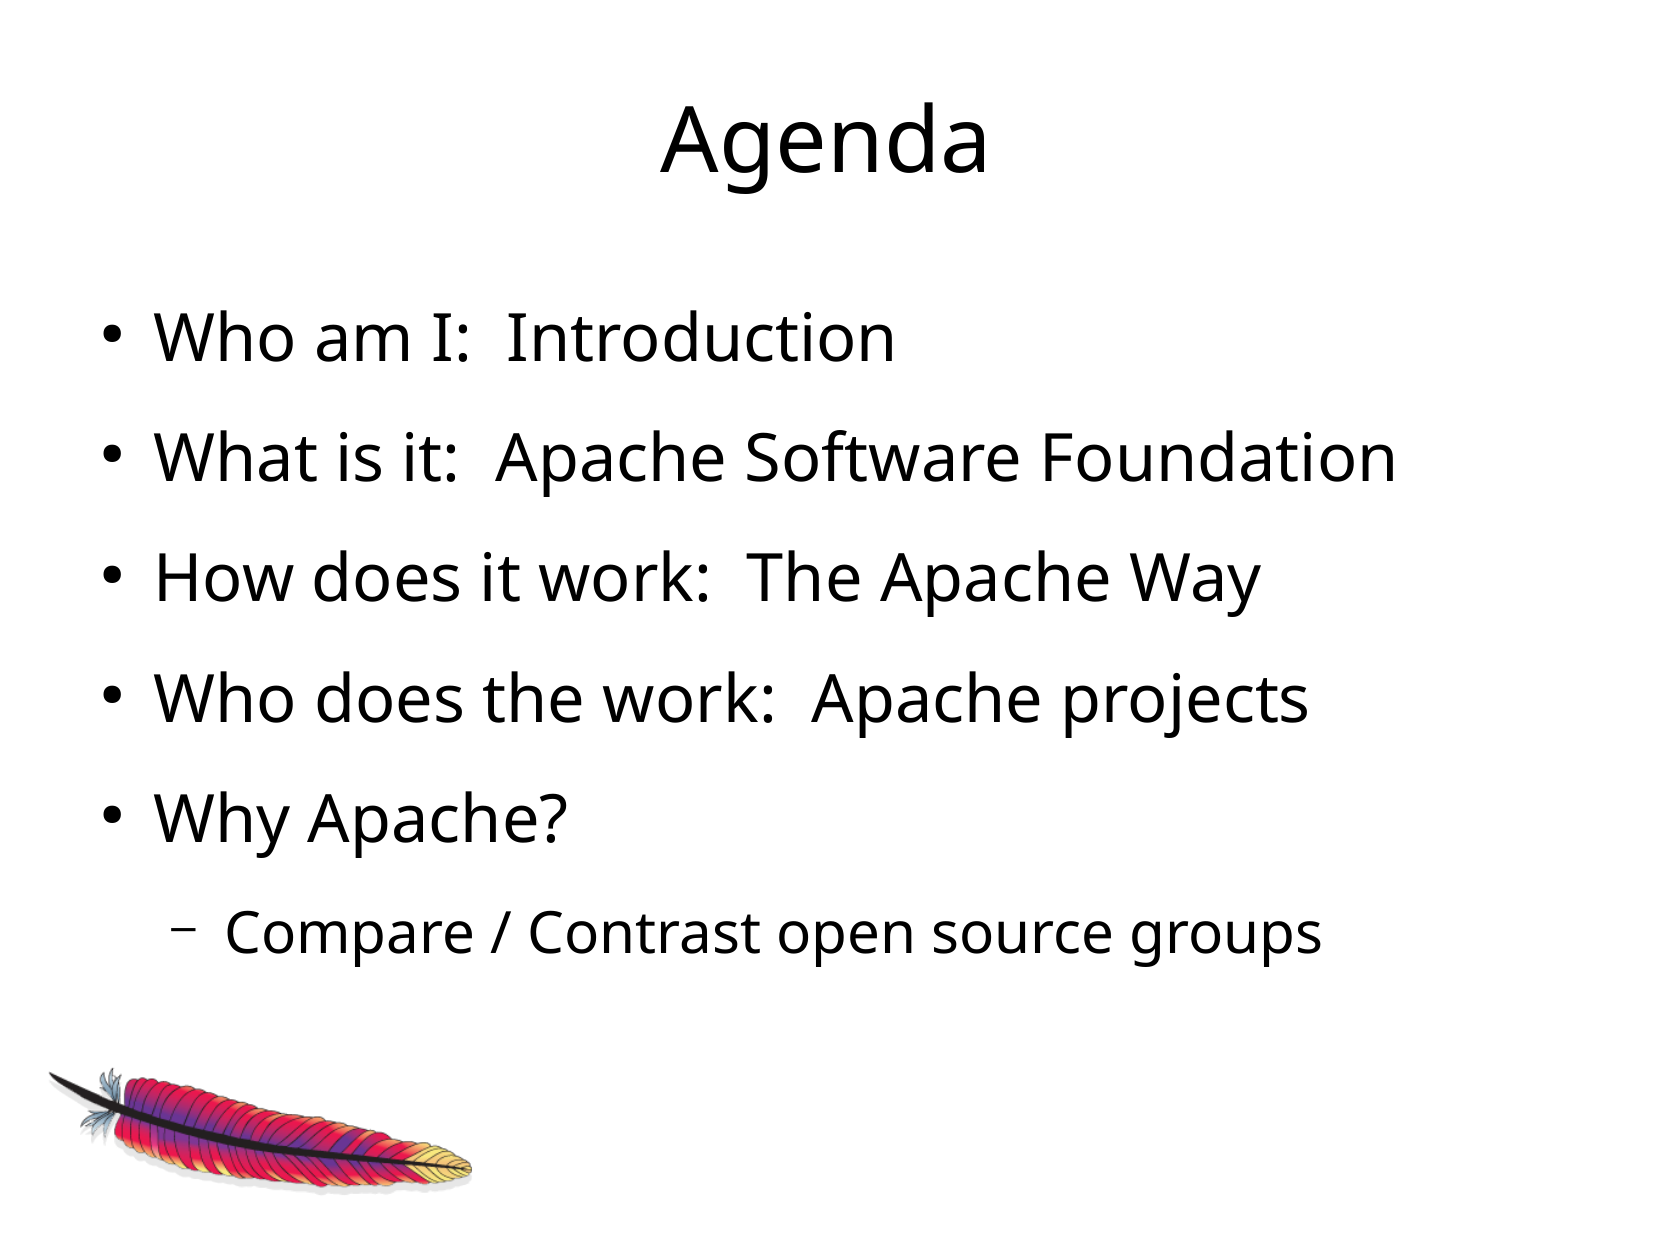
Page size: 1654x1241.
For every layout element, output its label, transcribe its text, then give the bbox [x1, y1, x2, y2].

list Who am I: Introduction What is it: Apache Software Foundation How does it work: The Apache Way Who does the work: Apache projects Why Apache? Compare / Contrast open source groups [82, 290, 1571, 1109]
title Agenda [82, 49, 1571, 226]
picture [45, 1064, 477, 1200]
